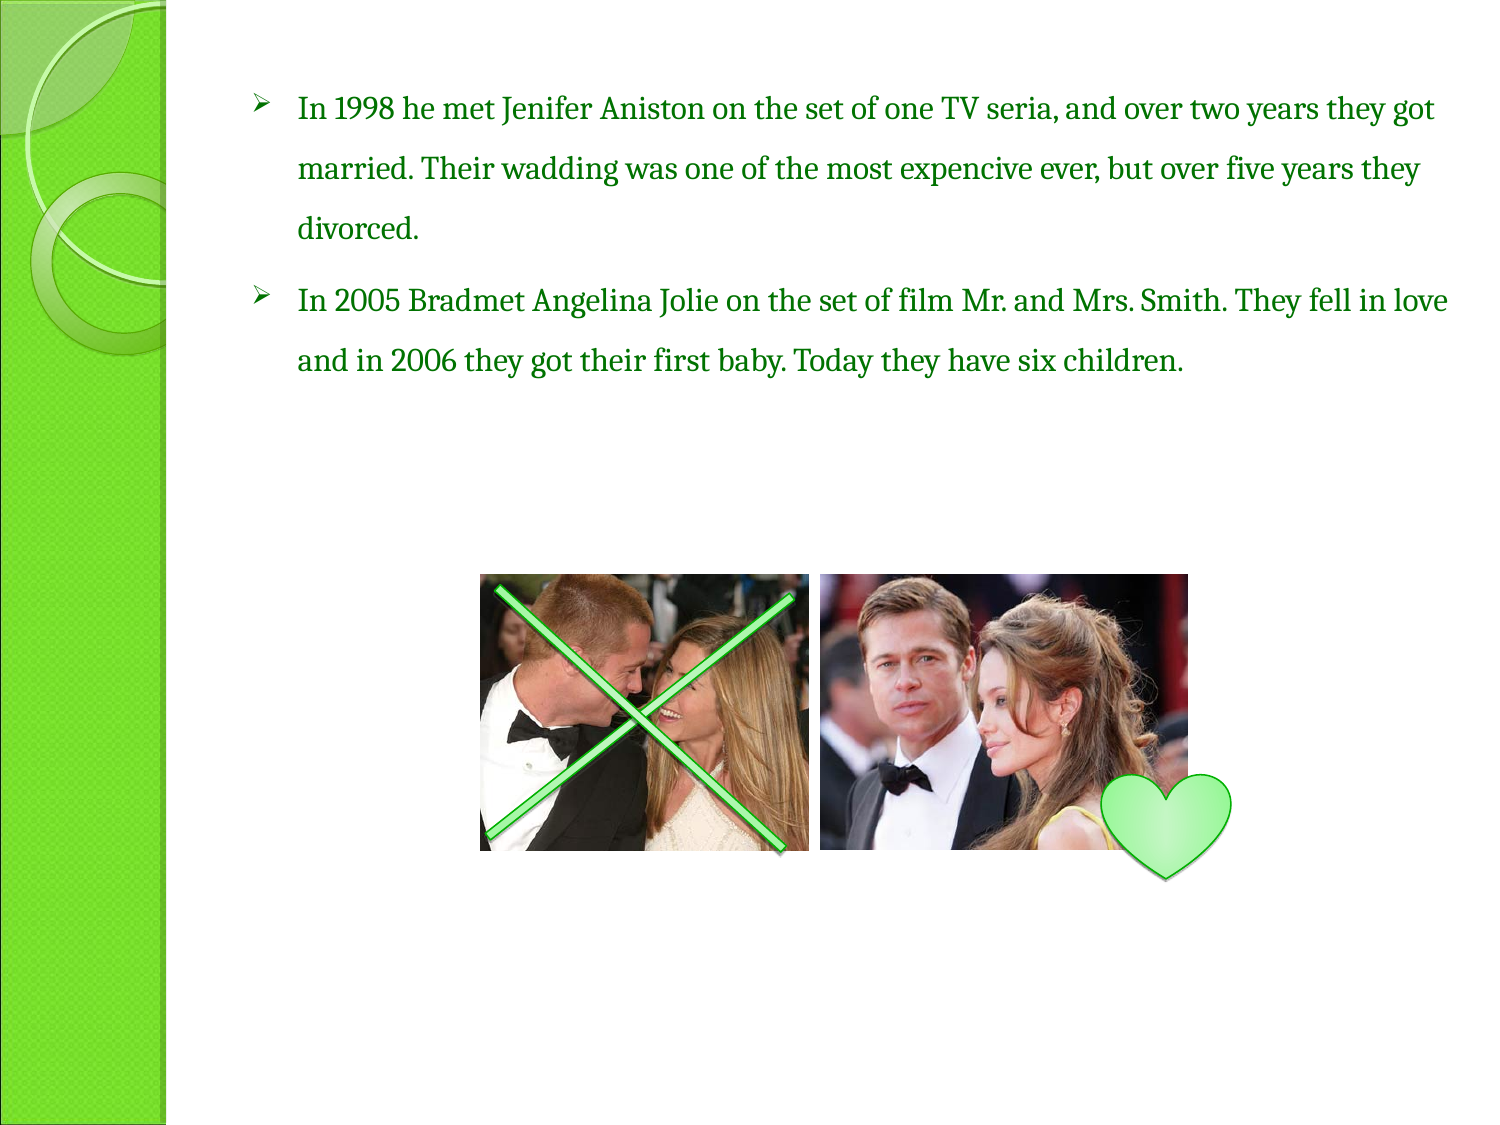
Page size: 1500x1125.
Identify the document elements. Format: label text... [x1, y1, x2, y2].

list In 1998 he met Jenifer Aniston on the set of one TV seria, and over two years they got married. Their wadding was one of the most expencive ever, but over five years they divorced. In 2005 Bradmet Angelina Jolie on the set of film Mr. and Mrs. Smith. They fell in love and in 2006 they got their first baby. Today they have six children. [222, 58, 1466, 1025]
picture [0, 134, 166, 1125]
picture [480, 574, 809, 851]
picture [820, 574, 1188, 850]
picture [53, 239, 160, 332]
picture [62, 195, 161, 280]
text_box [1101, 774, 1231, 879]
text_box [485, 584, 795, 853]
picture [31, 11, 160, 207]
picture [136, 0, 160, 4]
